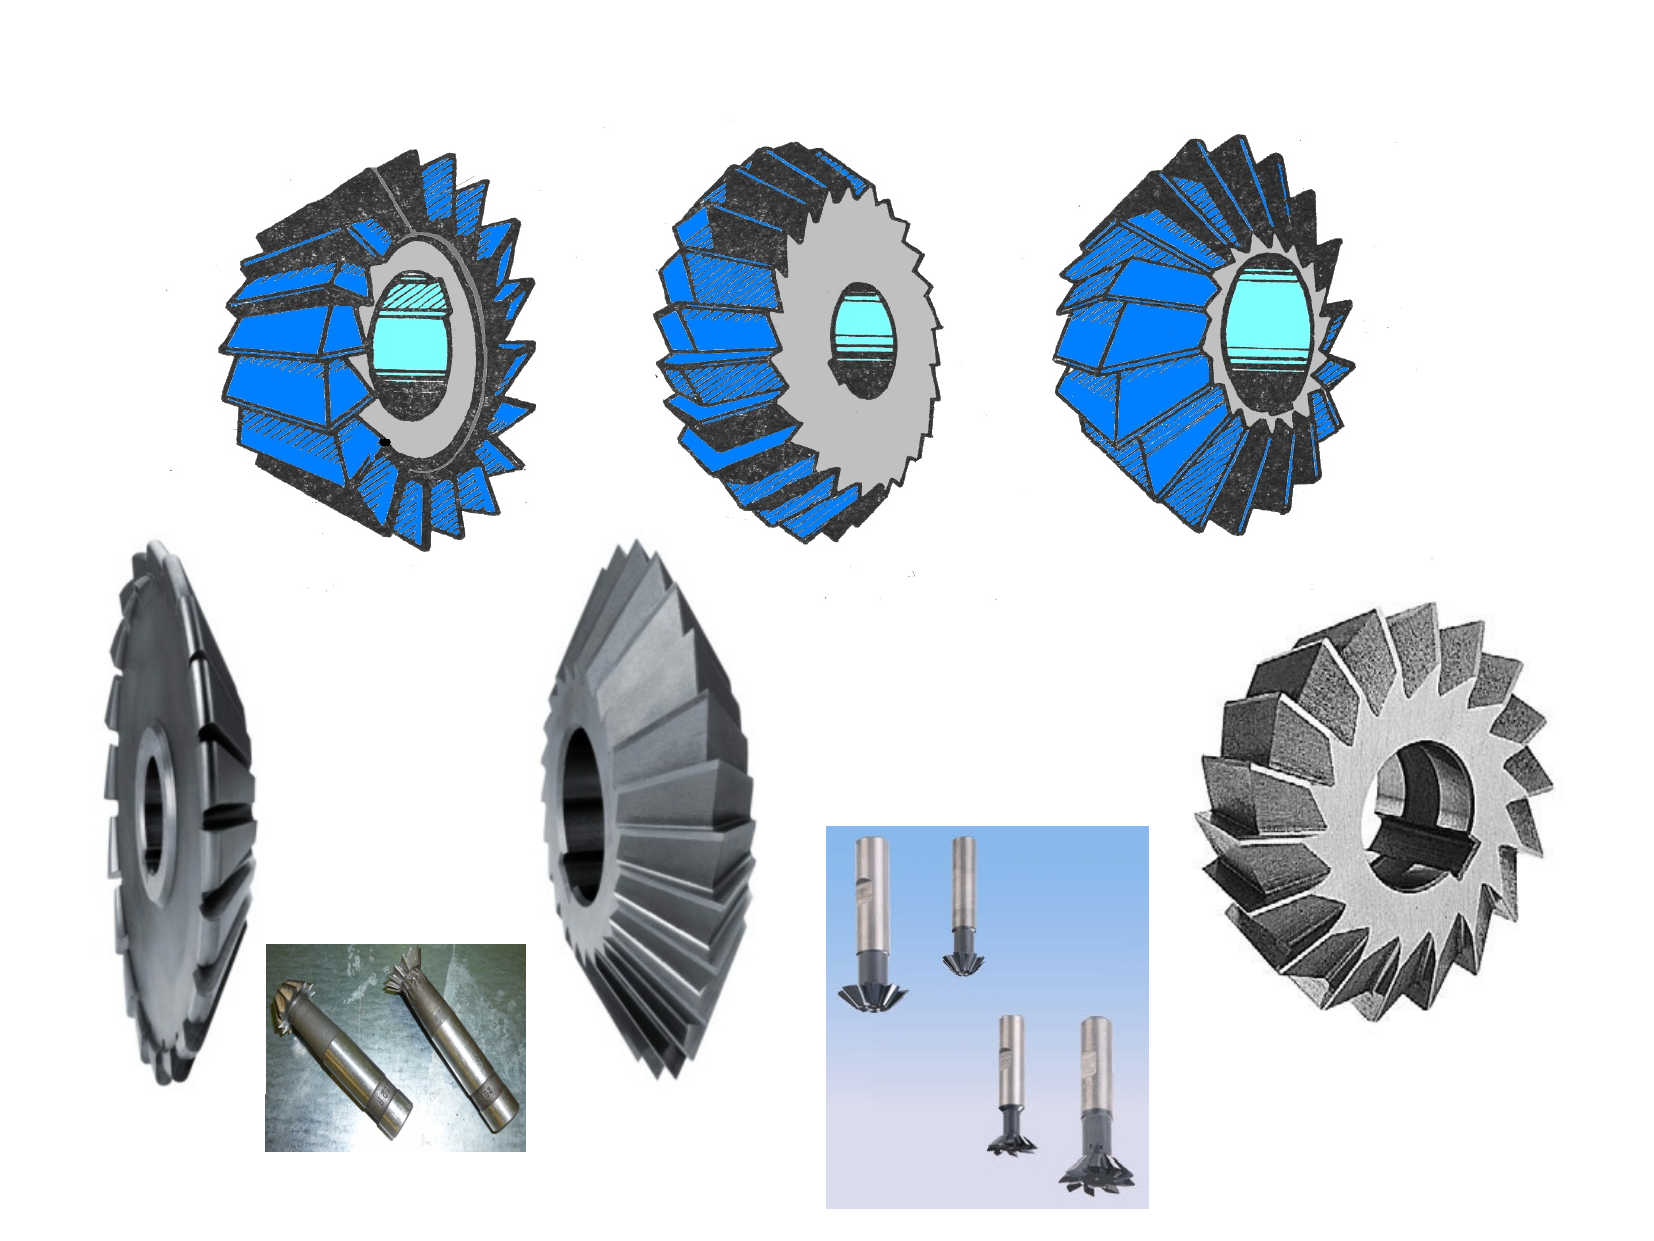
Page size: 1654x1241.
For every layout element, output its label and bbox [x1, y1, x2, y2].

picture [95, 118, 1565, 1152]
picture [826, 826, 1149, 1209]
